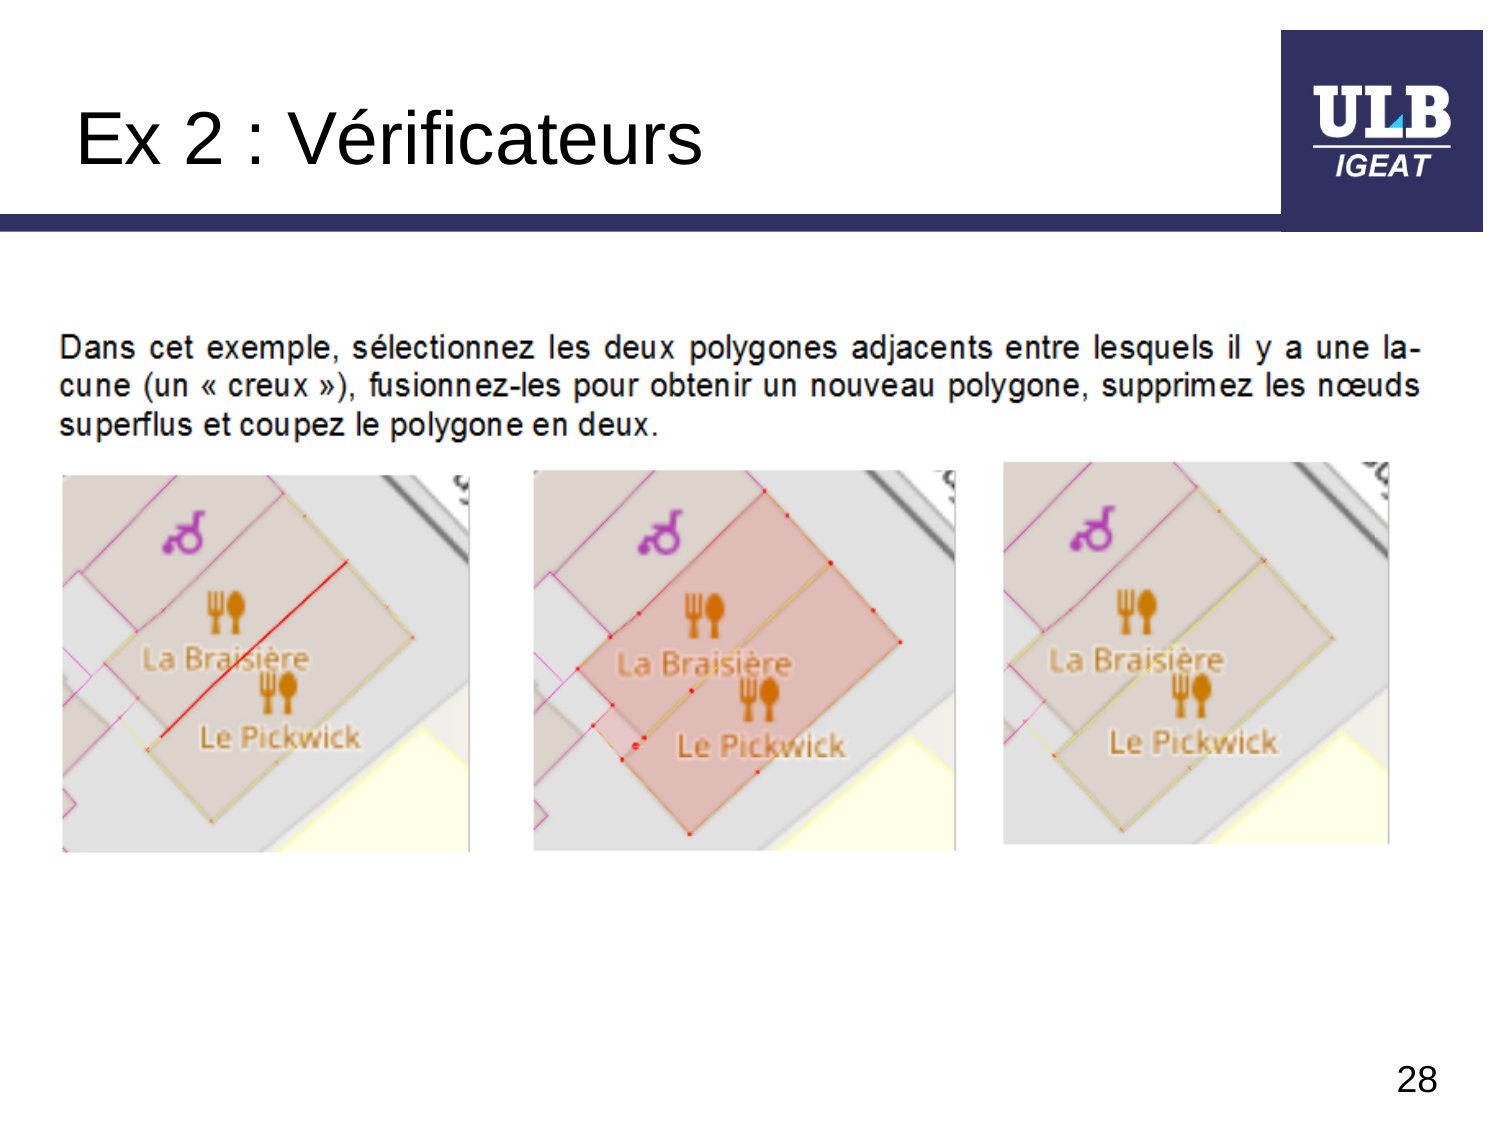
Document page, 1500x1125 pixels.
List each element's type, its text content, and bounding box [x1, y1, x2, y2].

picture [1281, 30, 1483, 232]
title Ex 2 : Vérificateurs [75, 44, 1425, 233]
picture [35, 318, 1452, 879]
